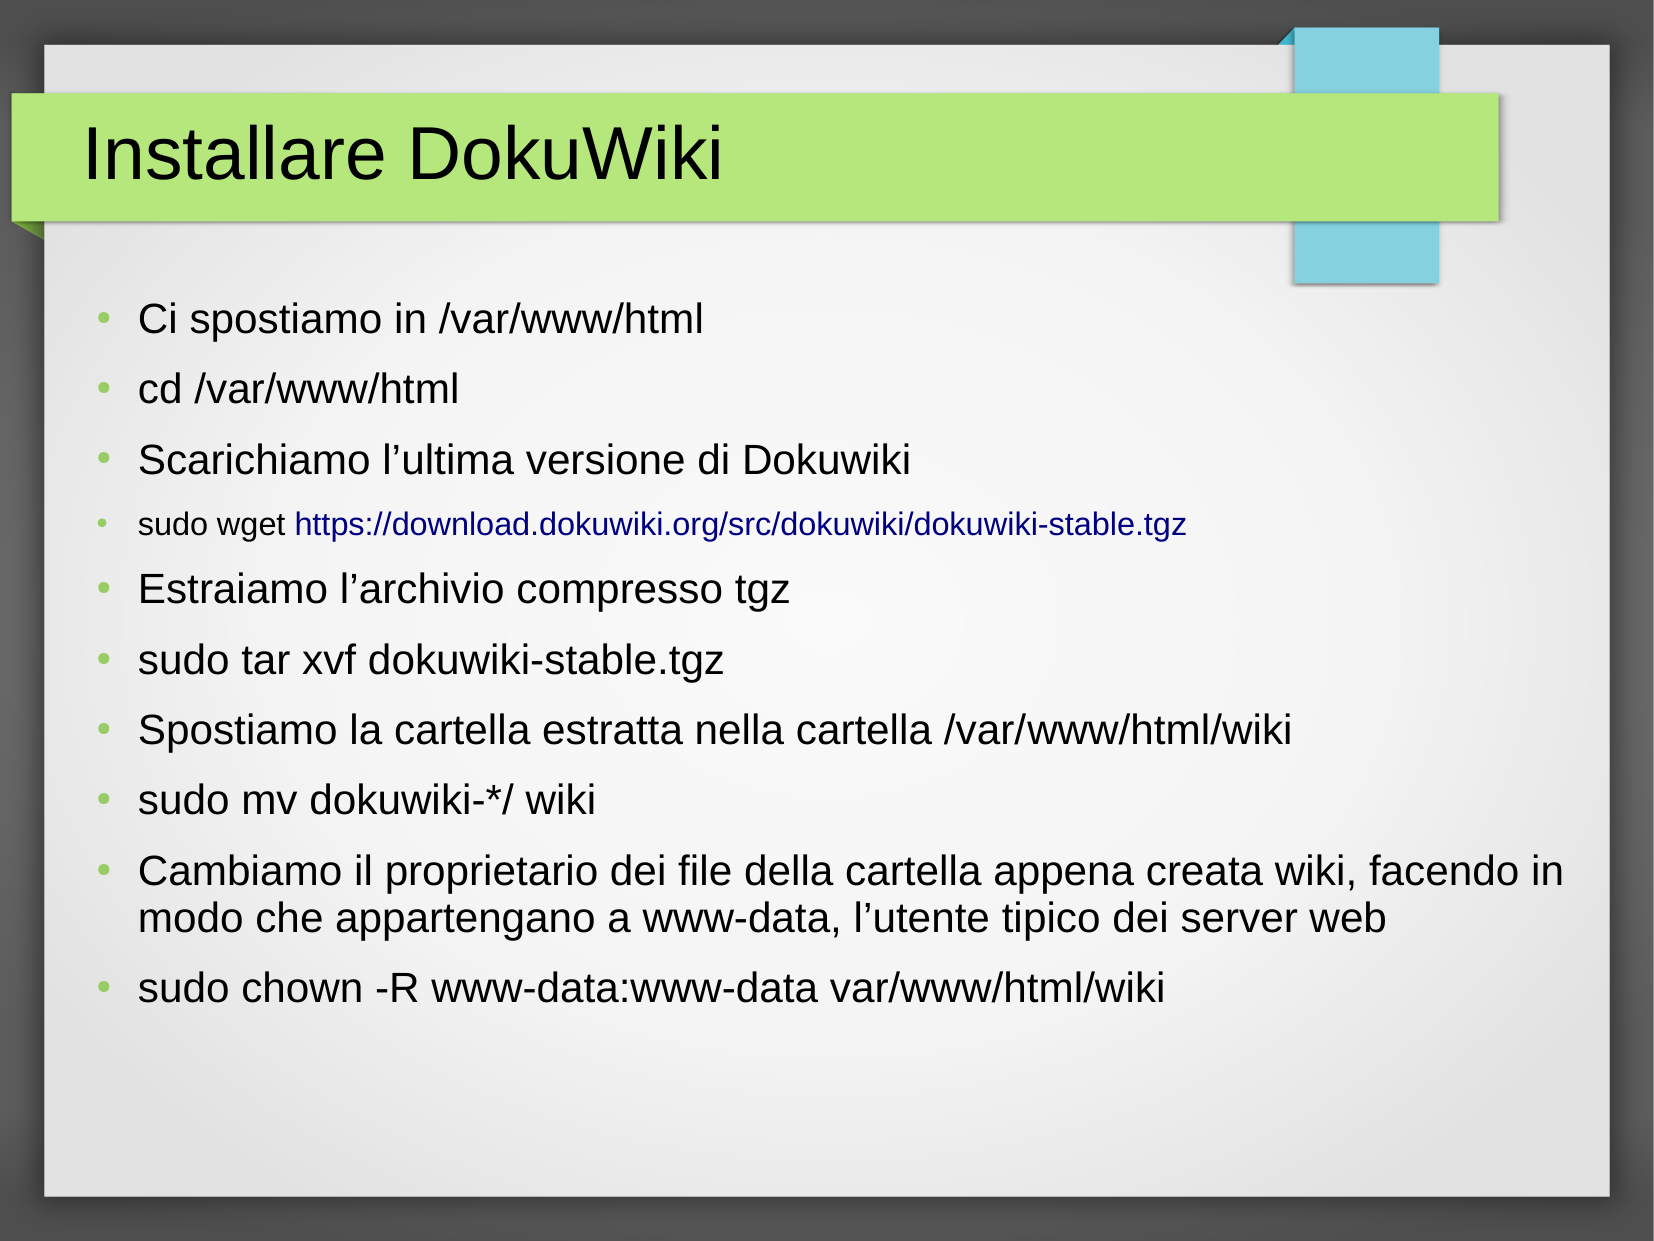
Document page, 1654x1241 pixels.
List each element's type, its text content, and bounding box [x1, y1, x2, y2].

picture [0, 0, 1654, 1241]
title Installare DokuWiki [82, 94, 1264, 213]
list Ci spostiamo in /var/www/html cd /var/www/html Scarichiamo l’ultima versione di Dokuwiki sudo wget https://download.dokuwiki.org/src/dokuwiki/dokuwiki-stable.tgz Estraiamo l’archivio compresso tgz sudo tar xvf dokuwiki-stable.tgz Spostiamo la cartella estratta nella cartella /var/www/html/wiki sudo mv dokuwiki-*/ wiki Cambiamo il proprietario dei file della cartella appena creata wiki, facendo in modo che appartengano a www-data, l’utente tipico dei server web sudo chown -R www-data:www-data var/www/html/wiki [82, 295, 1571, 1015]
